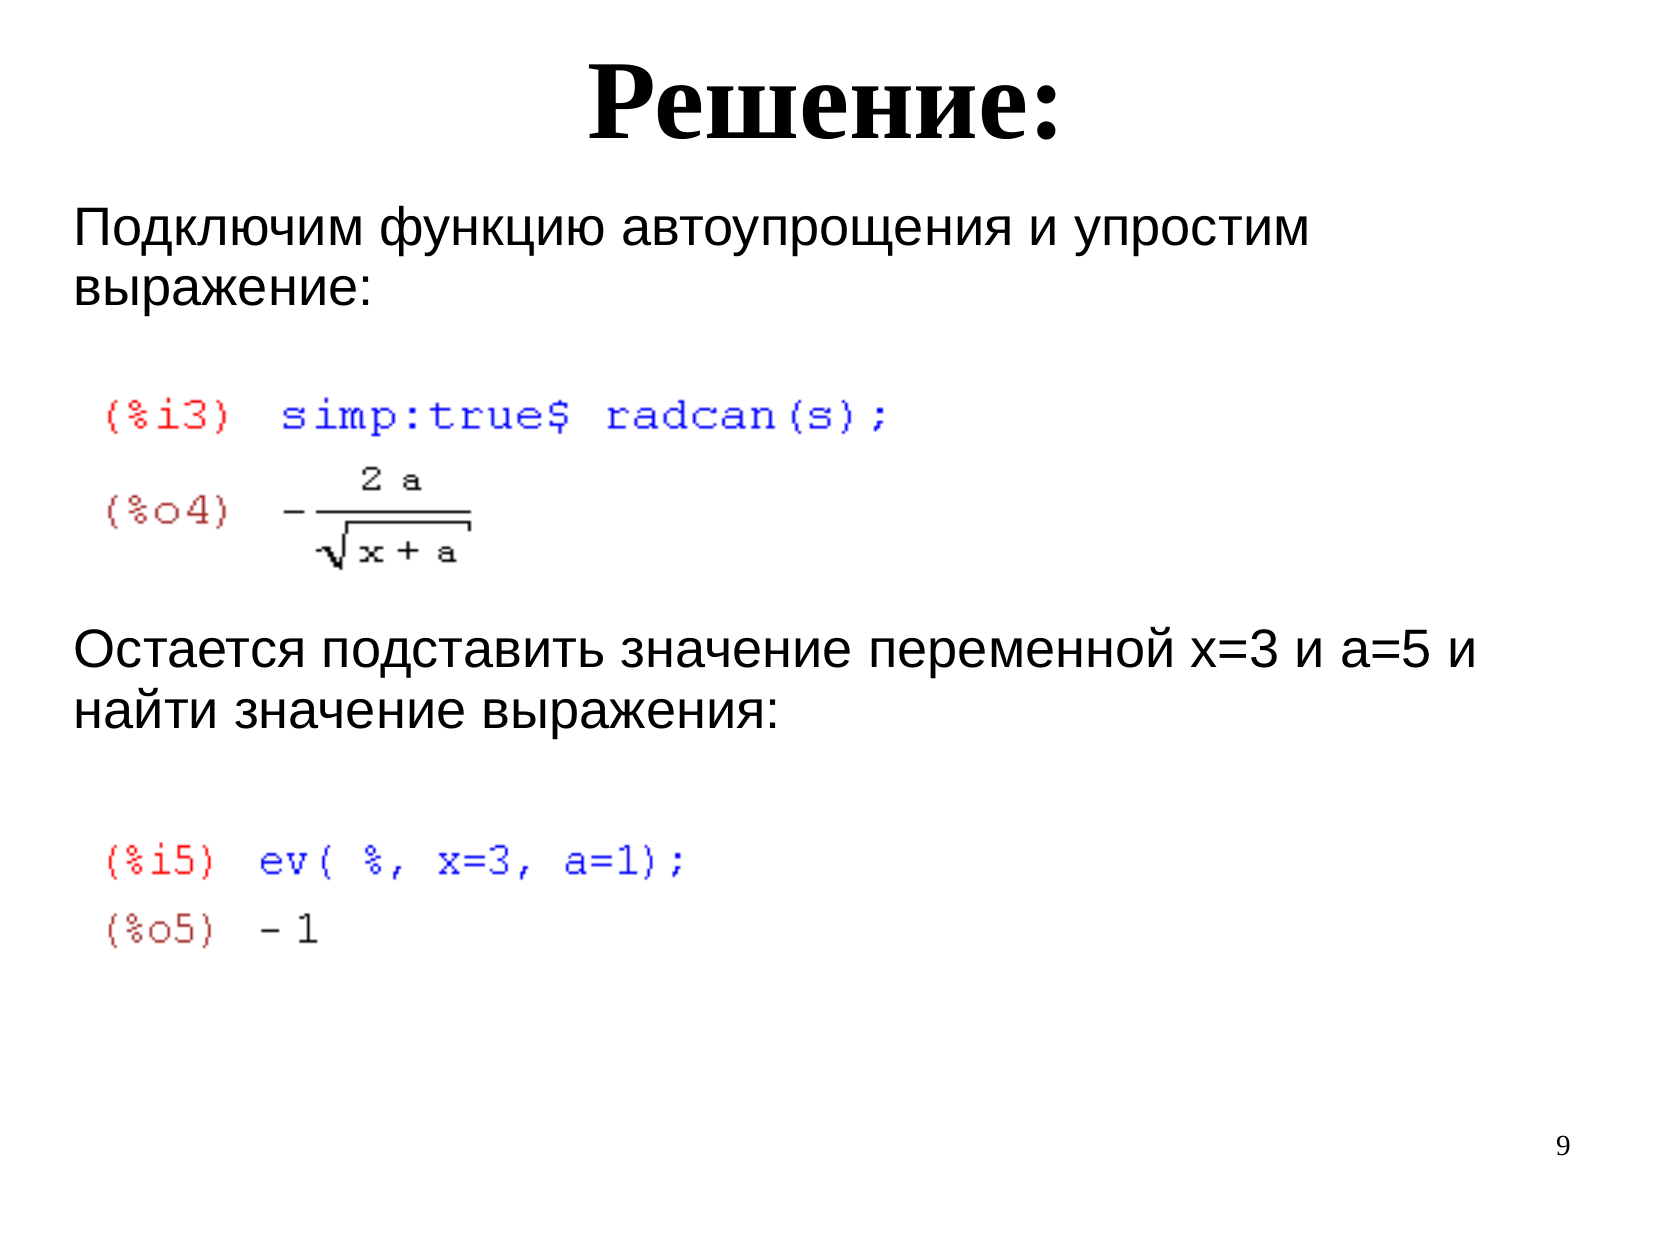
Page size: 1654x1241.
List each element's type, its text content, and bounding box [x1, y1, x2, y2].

text_box Решение: [59, 31, 1595, 171]
picture [89, 325, 916, 591]
picture [92, 767, 709, 975]
text_box Подключим функцию автоупрощения и упростим выражение: [59, 188, 1565, 325]
text_box Остается подставить значение переменной x=3 и a=5 и найти значение выражения: [59, 611, 1565, 748]
